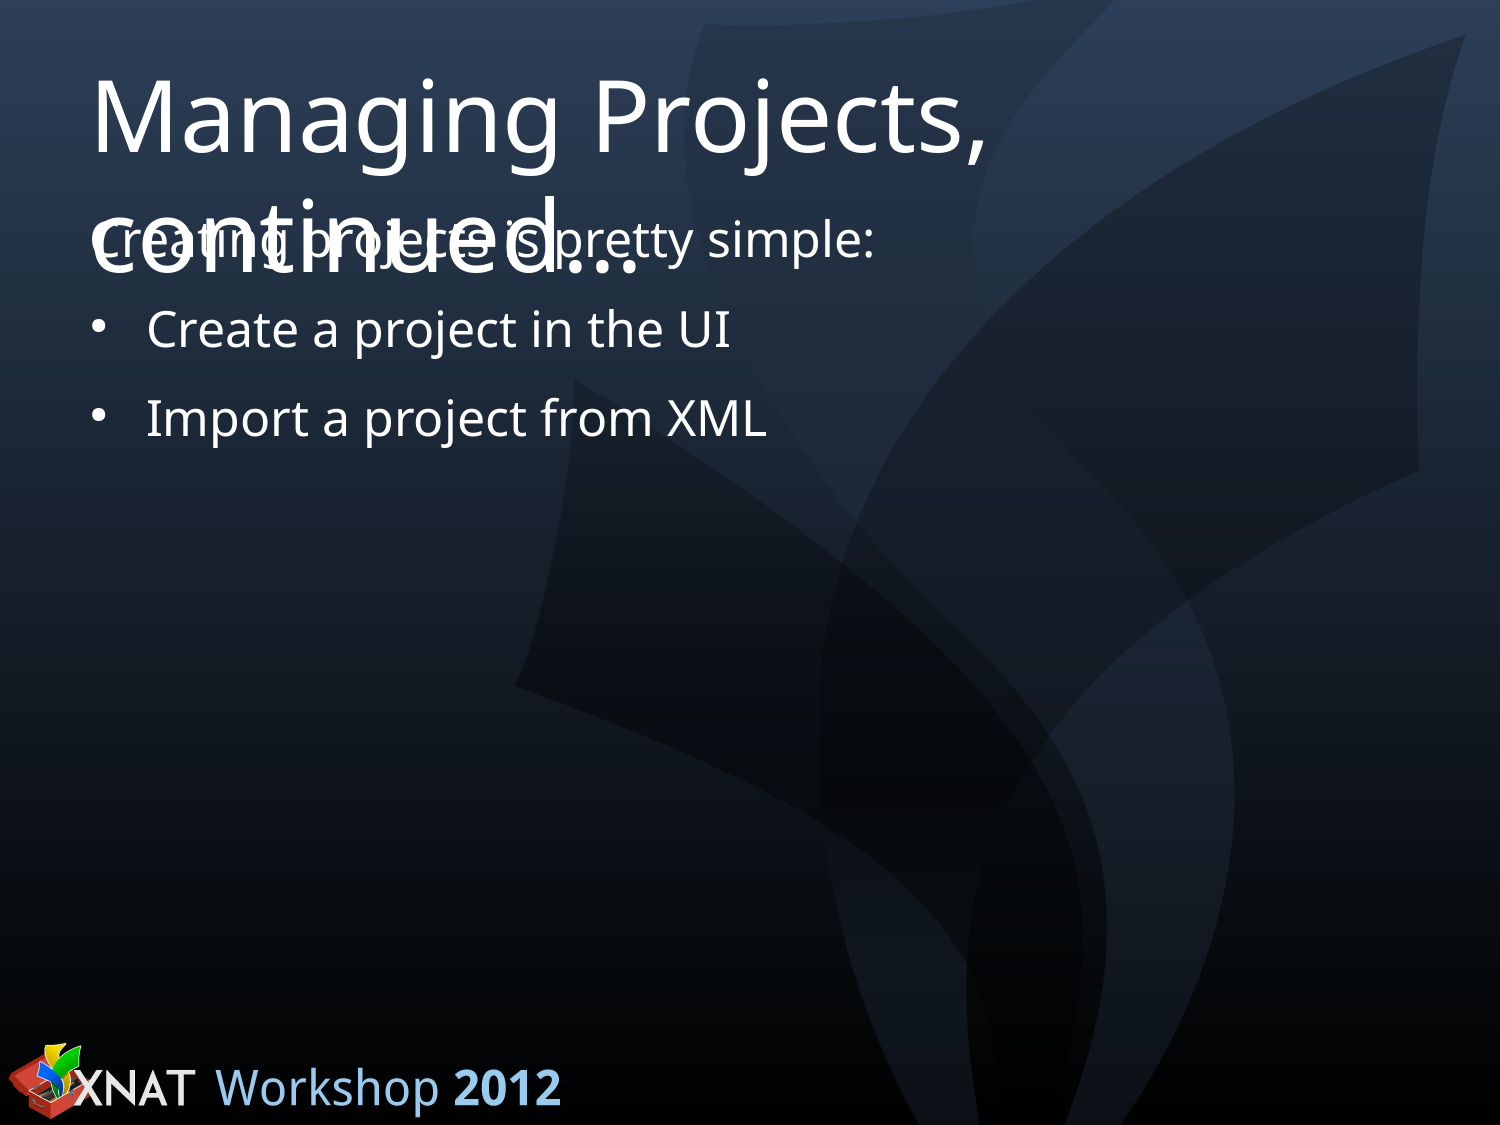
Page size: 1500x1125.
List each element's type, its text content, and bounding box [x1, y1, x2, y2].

picture [0, 0, 1500, 1125]
list Creating projects is pretty simple: Create a project in the UI Import a project from XML [75, 200, 1426, 976]
title Managing Projects, continued... [75, 45, 1425, 188]
